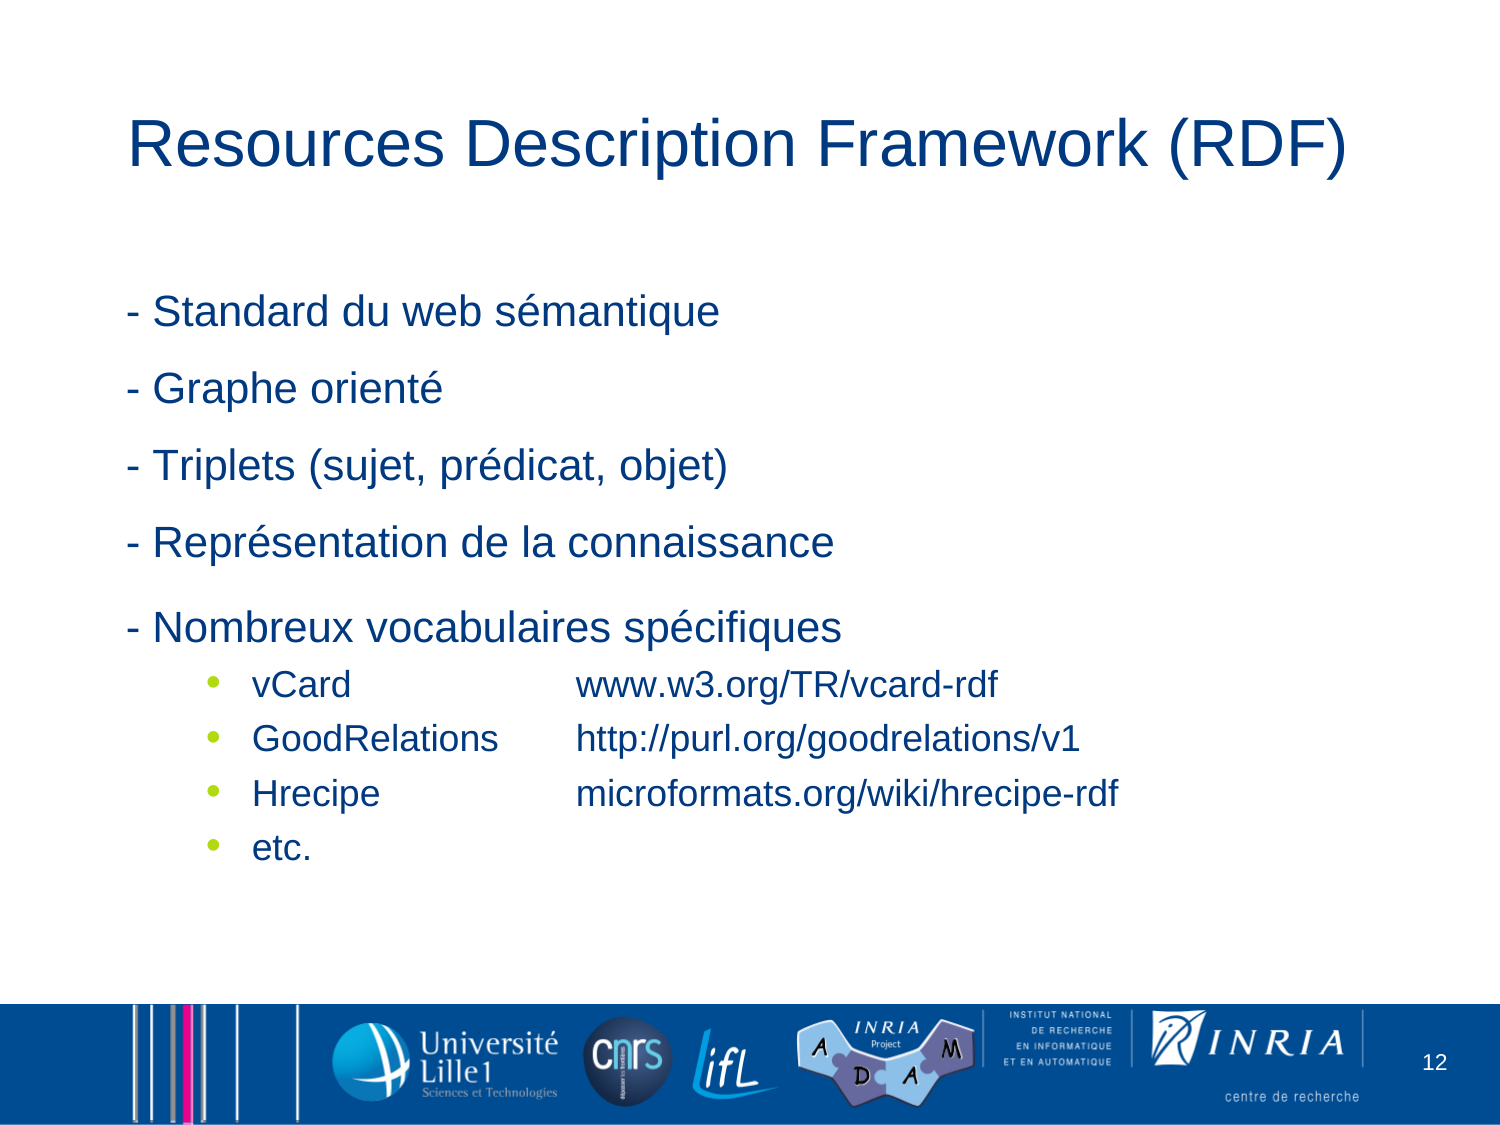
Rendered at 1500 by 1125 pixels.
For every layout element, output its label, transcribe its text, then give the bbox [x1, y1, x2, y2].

list - Standard du web sémantique - Graphe orienté - Triplets (sujet, prédicat, objet) - Représentation de la connaissance [111, 275, 1329, 590]
title Resources Description Framework (RDF) [112, 0, 1474, 188]
list - Nombreux vocabulaires spécifiques vCard www.w3.org/TR/vcard-rdf GoodRelations http://purl.org/goodrelations/v1 Hrecipe microformats.org/wiki/hrecipe-rdf etc. [111, 590, 1396, 1009]
picture [0, 1004, 1500, 1125]
